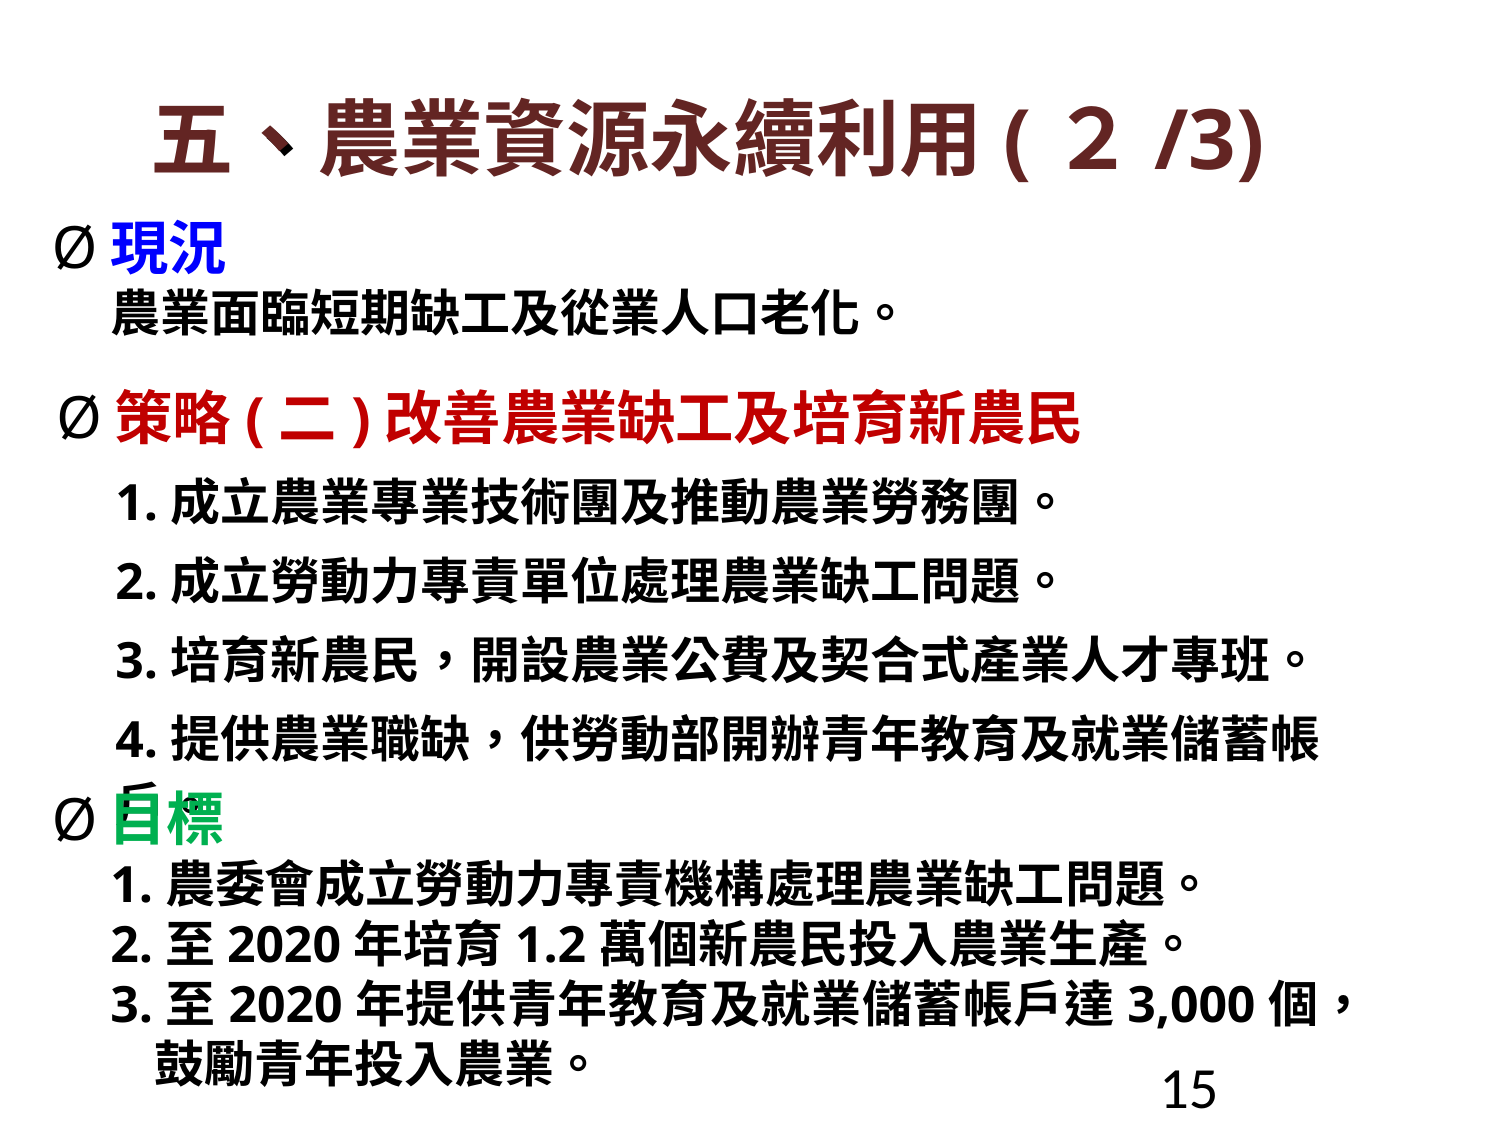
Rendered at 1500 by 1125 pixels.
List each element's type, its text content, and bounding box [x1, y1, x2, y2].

title 五、農業資源永續利用(２/3) [135, 42, 1402, 203]
text_box 目標 1.農委會成立勞動力專責機構處理農業缺工問題。 2.至2020年培育1.2萬個新農民投入農業生產。 3.至2020年提供青年教育及就業儲蓄帳戶達3,000個，鼓勵青年投入農業。 [36, 774, 1384, 1009]
text_box [1144, 1042, 1495, 1103]
text_box 現況 農業面臨短期缺工及從業人口老化。 [36, 203, 1460, 350]
text_box 策略(二)改善農業缺工及培育新農民 1.成立農業專業技術團及推動農業勞務團。 2.成立勞動力專責單位處理農業缺工問題。 3.培育新農民，開設農業公費及契合式產業人才專班。 4.提供農業職缺，供勞動部開辦青年教育及就業儲蓄帳戶。 [41, 373, 1436, 480]
